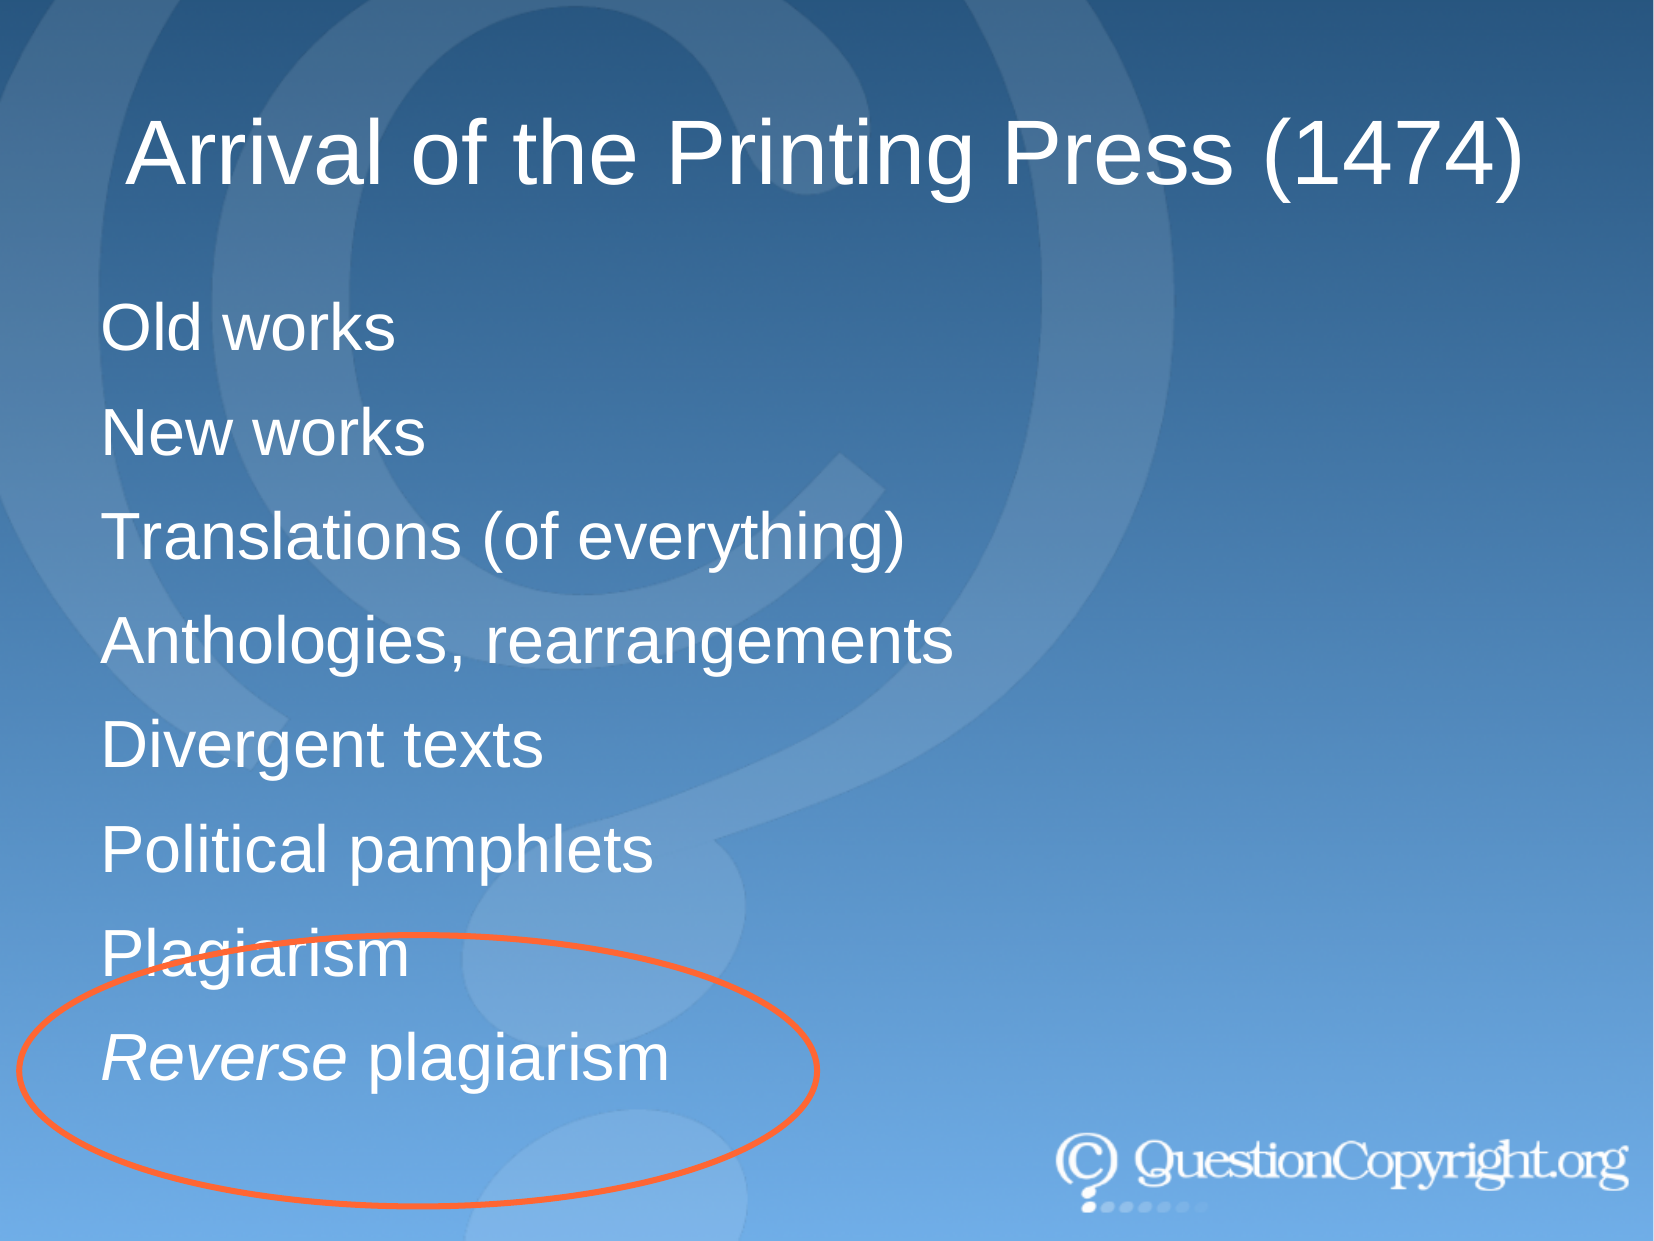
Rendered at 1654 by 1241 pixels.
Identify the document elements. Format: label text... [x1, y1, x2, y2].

list Old works New works Translations (of everything) Anthologies, rearrangements Divergent texts Political pamphlets Plagiarism Reverse plagiarism [82, 290, 1571, 1163]
title Arrival of the Printing Press (1474) [82, 56, 1571, 250]
picture [0, 0, 1654, 1241]
list Old works New works Translations (of everything) Anthologies, rearrangements Divergent texts Political pamphlets Plagiarism Reverse plagiarism [82, 939, 814, 1163]
